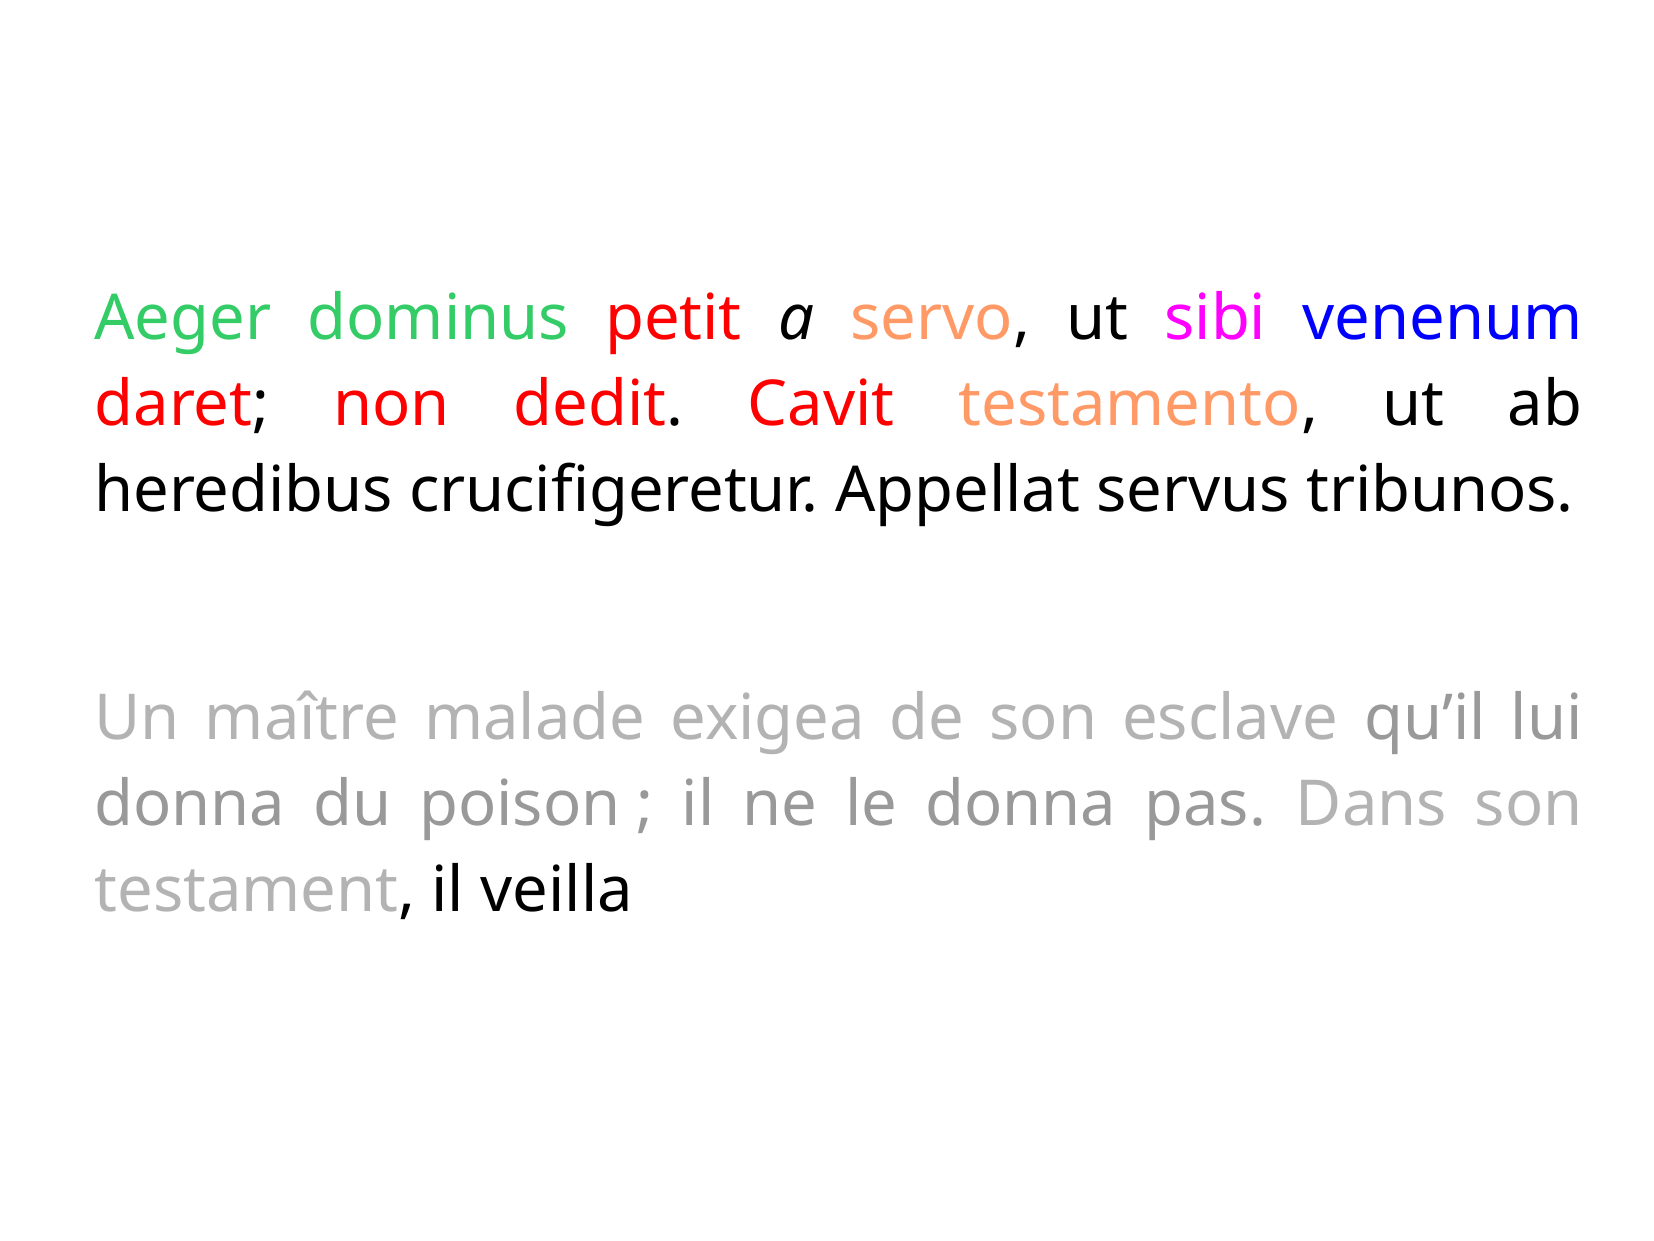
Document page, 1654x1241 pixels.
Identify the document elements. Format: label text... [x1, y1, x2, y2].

list Aeger dominus petit a servo, ut sibi venenum daret; non dedit. Cavit testamento, ut ab heredibus crucifigeretur. Appellat servus tribunos. Un maître malade exigea de son esclave qu’il lui donna du poison ; il ne le donna pas. Dans son testament, il veilla [94, 271, 1583, 991]
